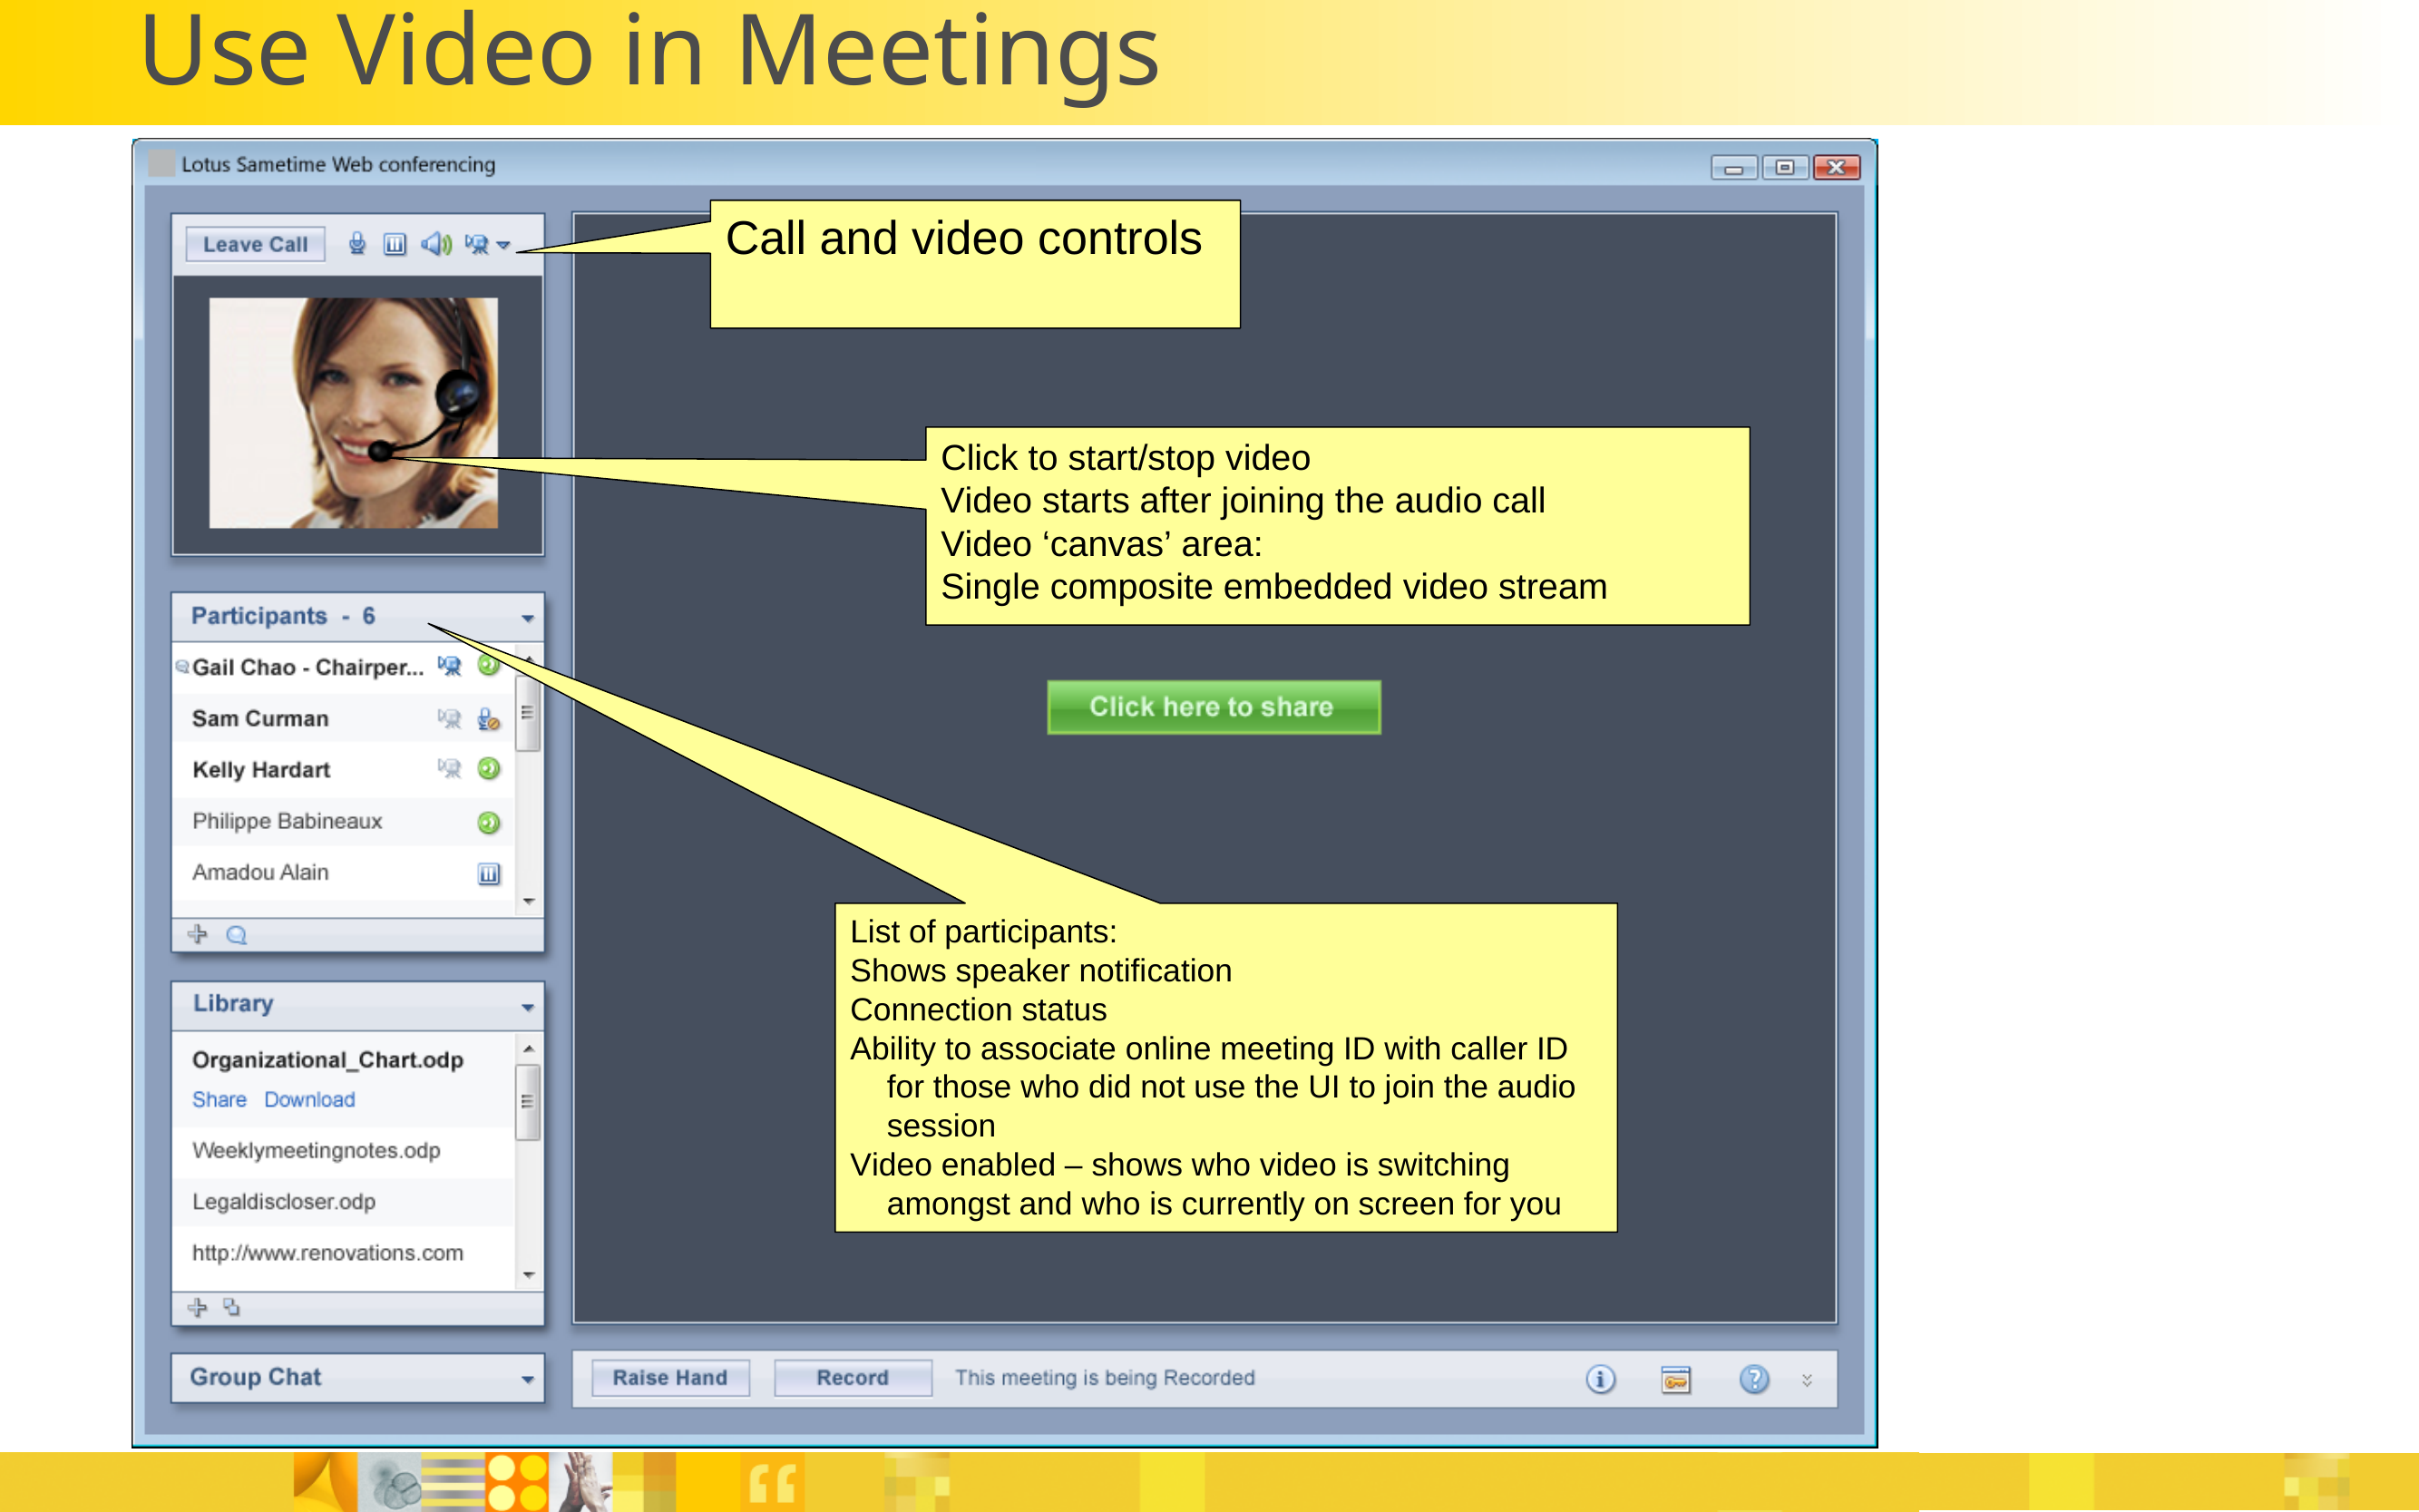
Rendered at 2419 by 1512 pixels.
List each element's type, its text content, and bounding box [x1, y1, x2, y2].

title Use Video in Meetings [137, 2, 2315, 127]
picture [132, 138, 1878, 1449]
picture [0, 1452, 2419, 1512]
text_box Call and video controls [516, 200, 1241, 328]
text_box [0, 0, 2419, 125]
text_box List of participants: Shows speaker notification Connection status Ability to associate online meeting ID with caller ID for those who did not use the UI to join the audio session Video enabled – shows who video is switching amongst and who is currently on screen for you [428, 623, 1618, 1233]
text_box Click to start/stop video Video starts after joining the audio call Video ‘canvas’ area: Single composite embedded video stream [384, 426, 1751, 626]
